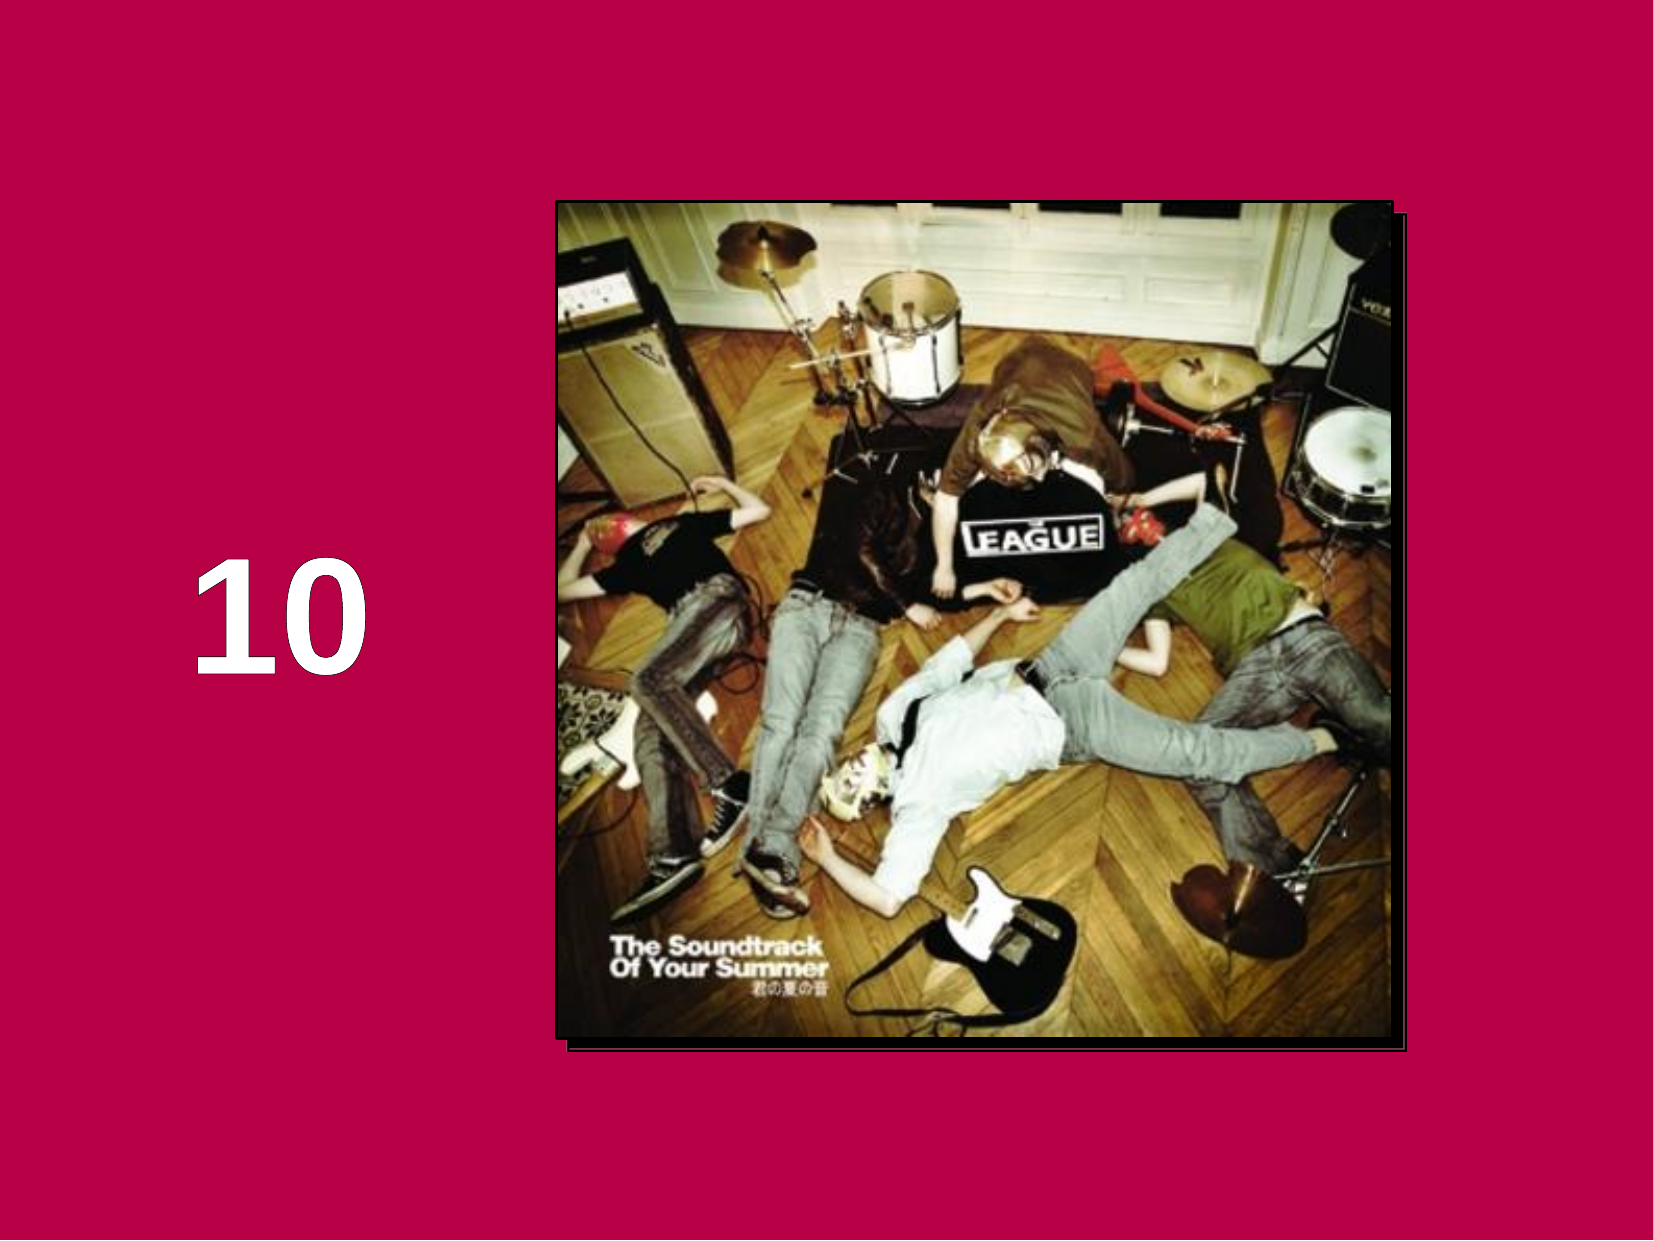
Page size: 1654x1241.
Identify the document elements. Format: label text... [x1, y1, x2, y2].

picture [558, 203, 1392, 1037]
text_box 10 [172, 515, 428, 725]
